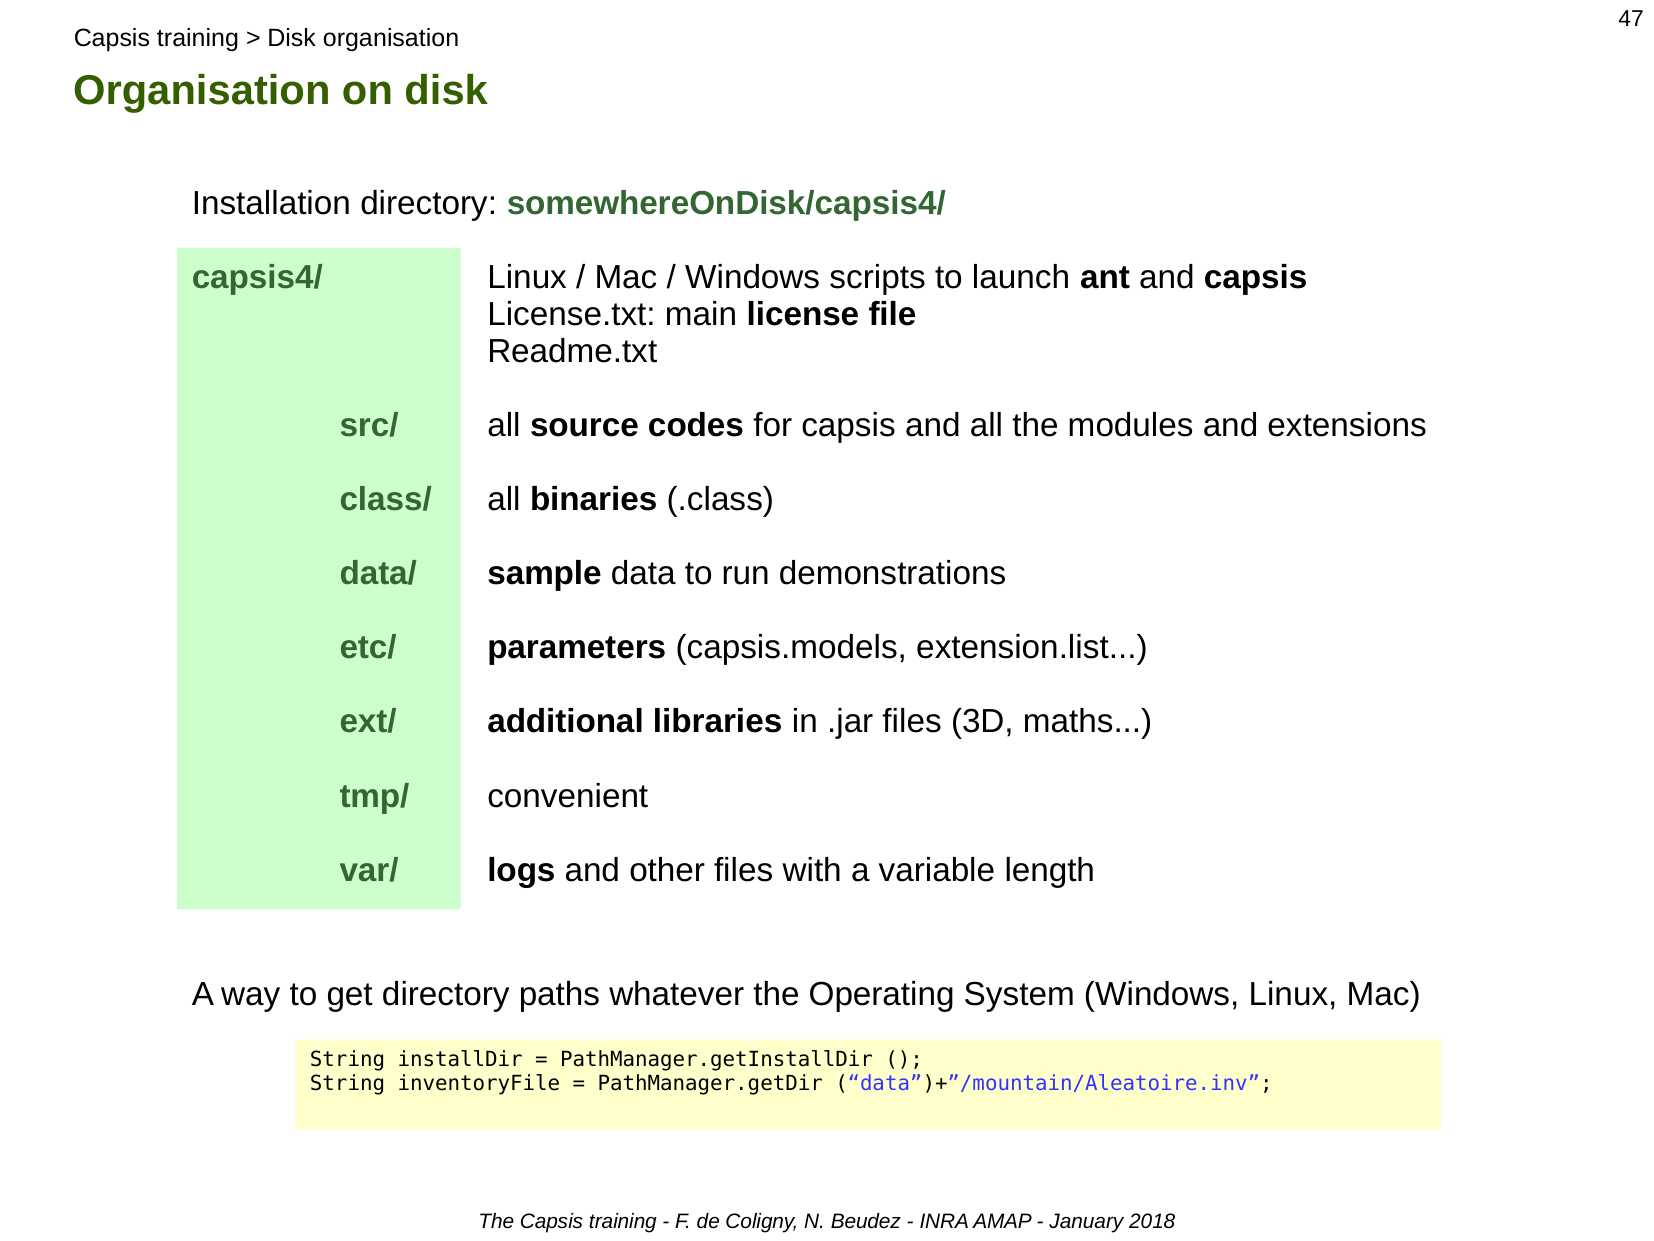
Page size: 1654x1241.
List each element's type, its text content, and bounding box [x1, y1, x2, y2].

text_box A way to get directory paths whatever the Operating System (Windows, Linux, Mac) [177, 968, 1524, 1021]
text_box Organisation on disk [58, 59, 1151, 122]
text_box Installation directory: somewhereOnDisk/capsis4/ capsis4/ Linux / Mac / Windows scripts to launch ant and capsis License.txt: main license file Readme.txt src/ all source codes for capsis and all the modules and extensions class/ all binaries (.class) data/ sample data to run demonstrations etc/ parameters (capsis.models, extension.list...) ext/ additional libraries in .jar files (3D, maths...) tmp/ convenient var/ logs and other files with a variable length [177, 177, 1526, 942]
text_box String installDir = PathManager.getInstallDir (); String inventoryFile = PathManager.getDir (“data”)+”/mountain/Aleatoire.inv”; [295, 1039, 1441, 1130]
text_box The Capsis training - F. de Coligny, N. Beudez - INRA AMAP - January 2018 [0, 1202, 1654, 1241]
text_box Capsis training > Disk organisation [59, 16, 1004, 60]
